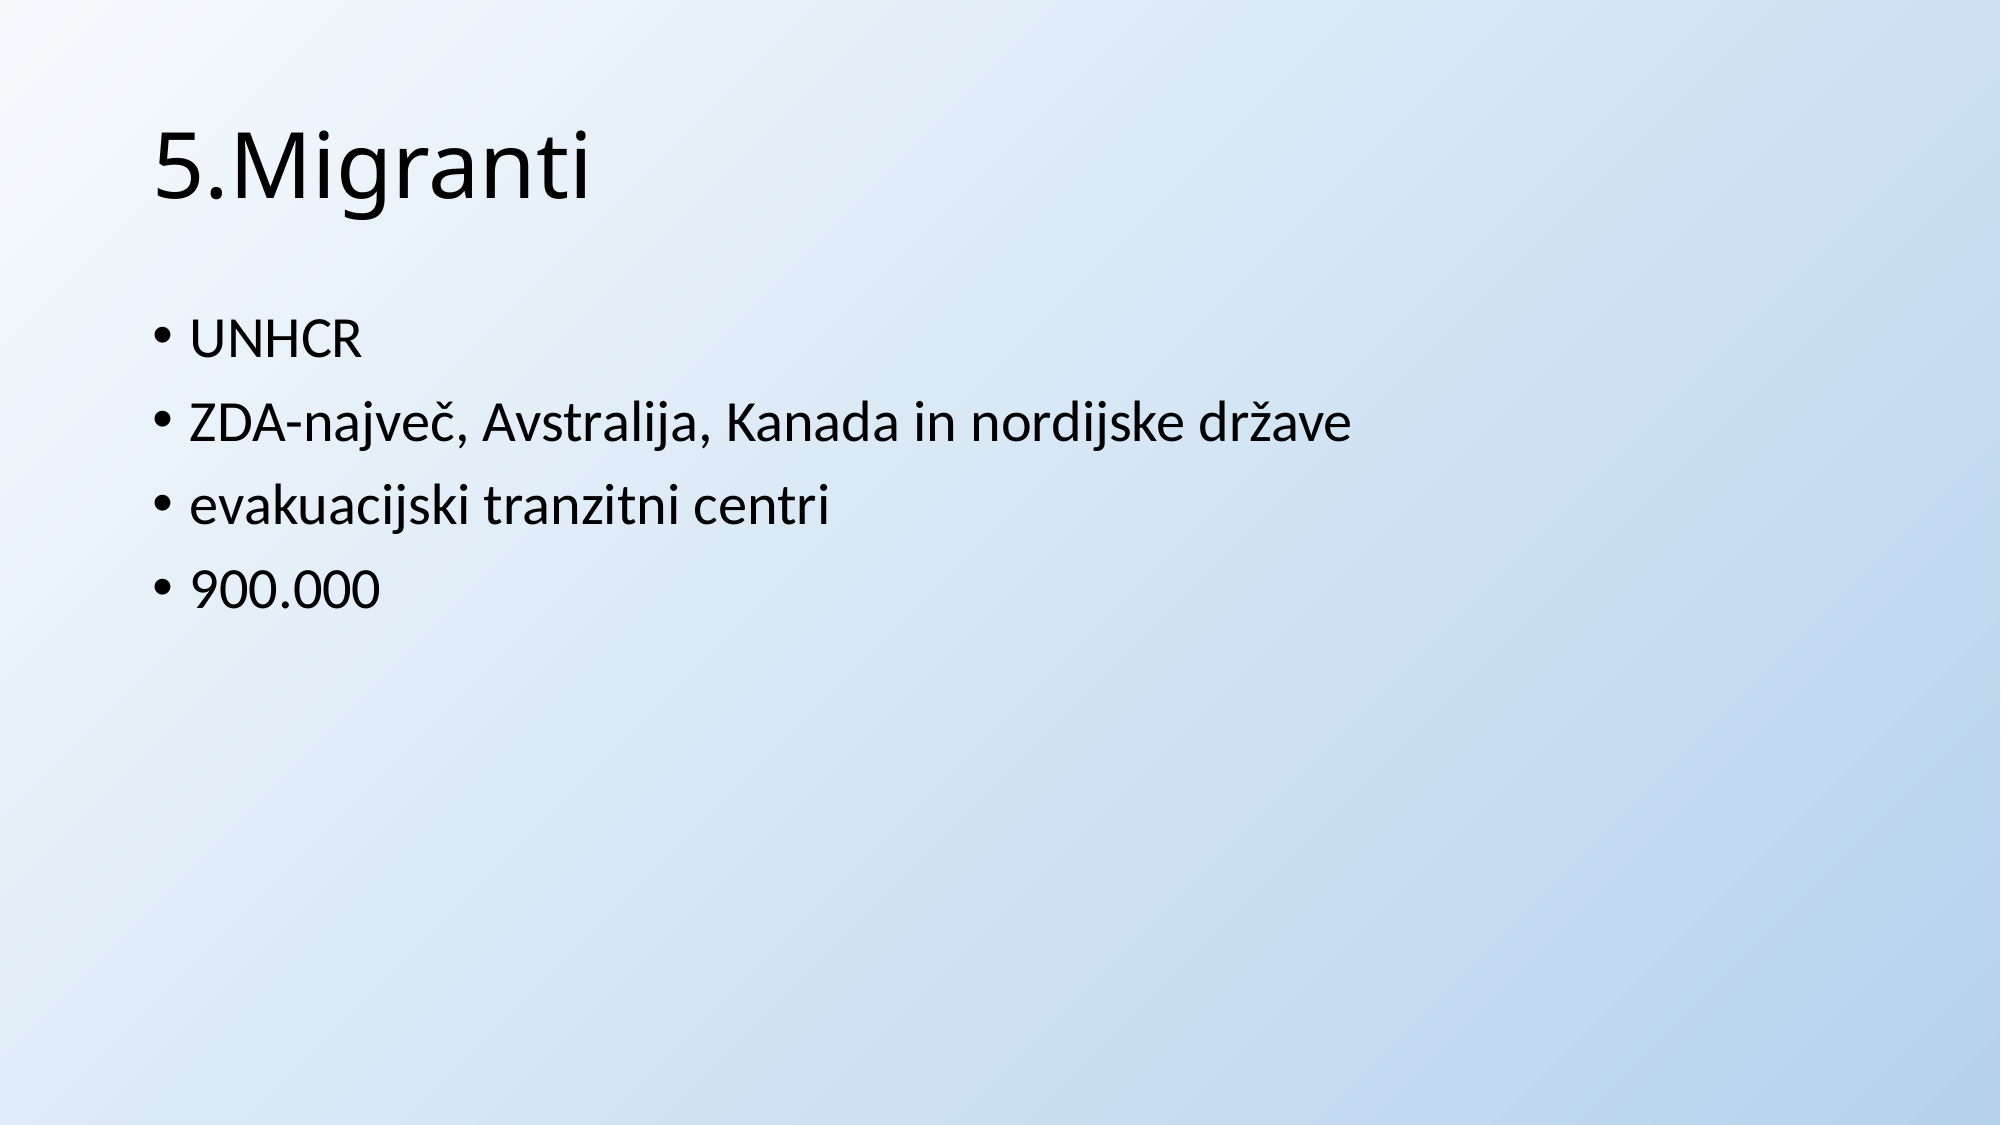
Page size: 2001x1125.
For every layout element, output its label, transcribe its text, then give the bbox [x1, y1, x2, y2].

list UNHCR ZDA-največ, Avstralija, Kanada in nordijske države evakuacijski tranzitni centri 900.000 [137, 299, 1863, 1014]
title 5.Migranti [137, 59, 1863, 278]
